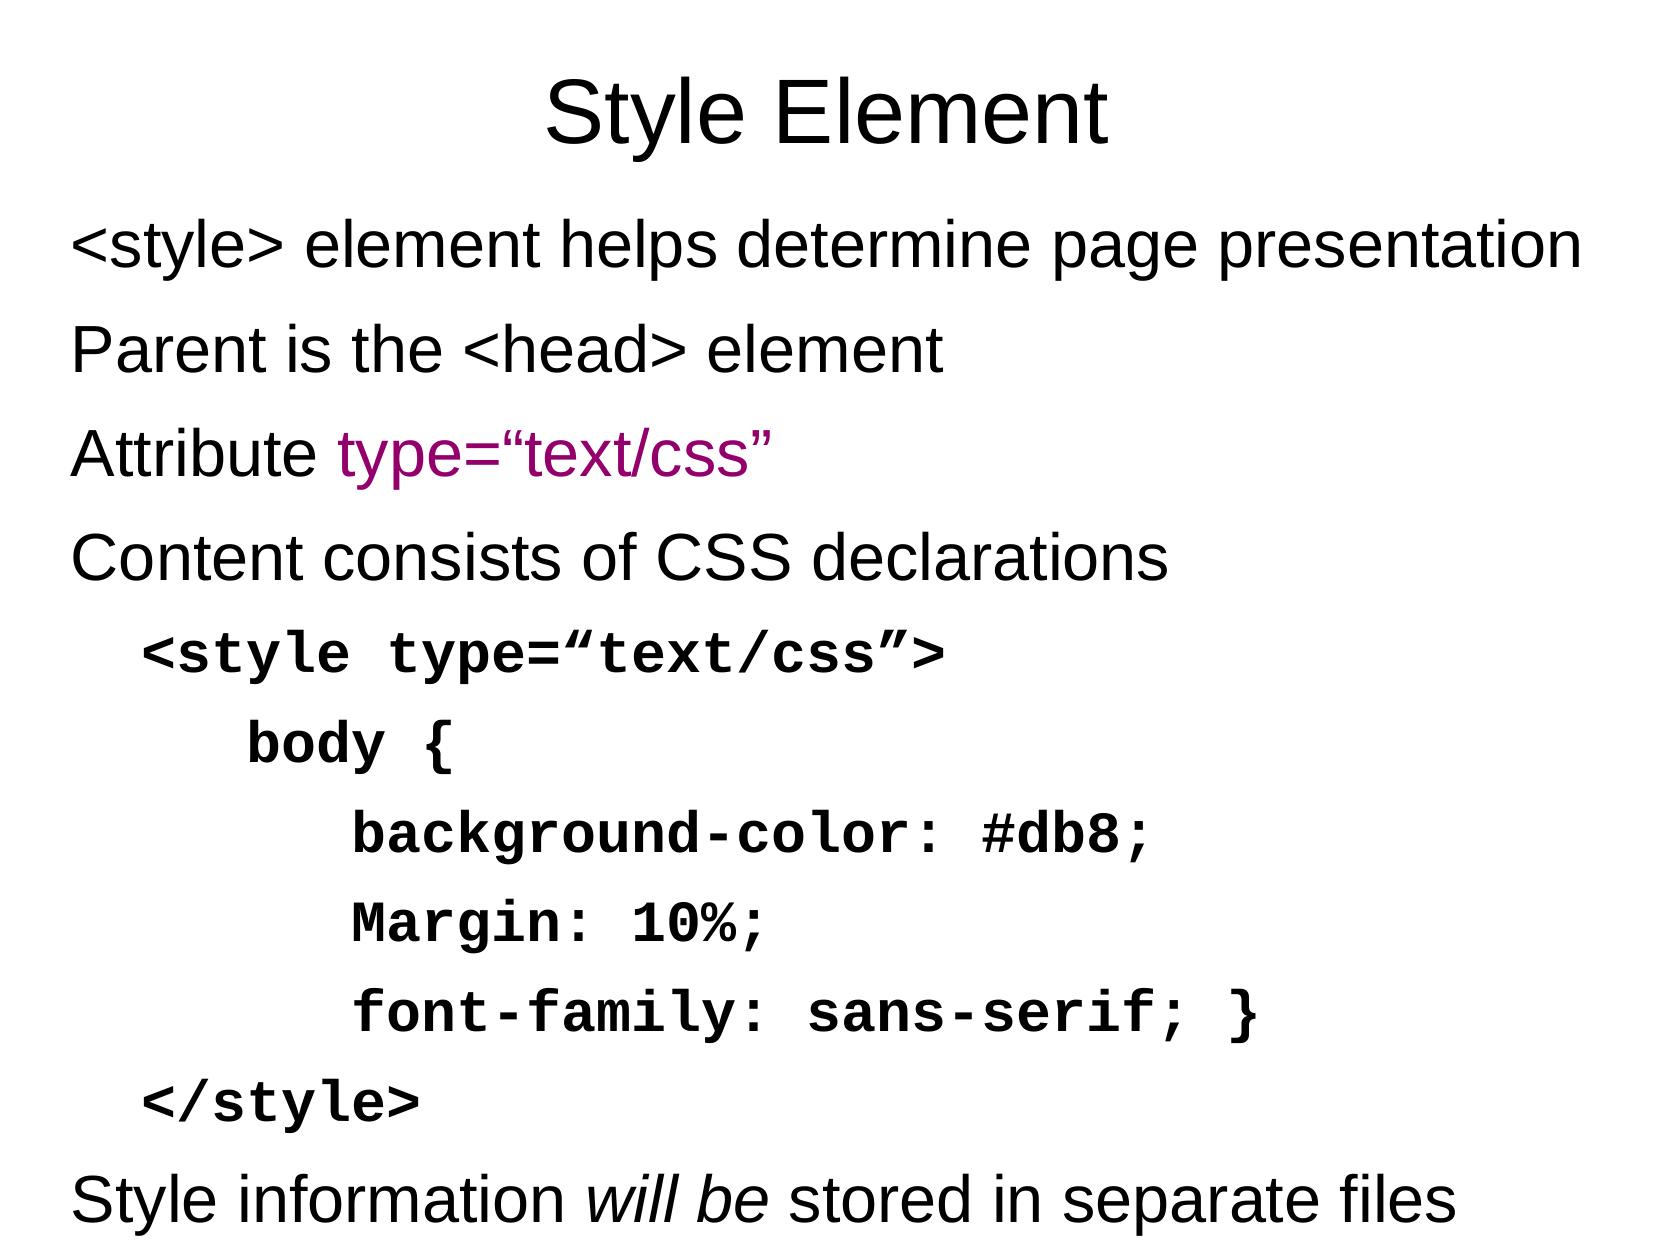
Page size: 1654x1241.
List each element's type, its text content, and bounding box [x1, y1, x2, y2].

title Style Element [82, 8, 1571, 207]
list <style> element helps determine page presentation Parent is the <head> element Attribute type=“text/css” Content consists of CSS declarations <style type=“text/css”> body { background-color: #db8; Margin: 10%; font-family: sans-serif; } </style> Style information will be stored in separate files [0, 207, 1651, 1240]
